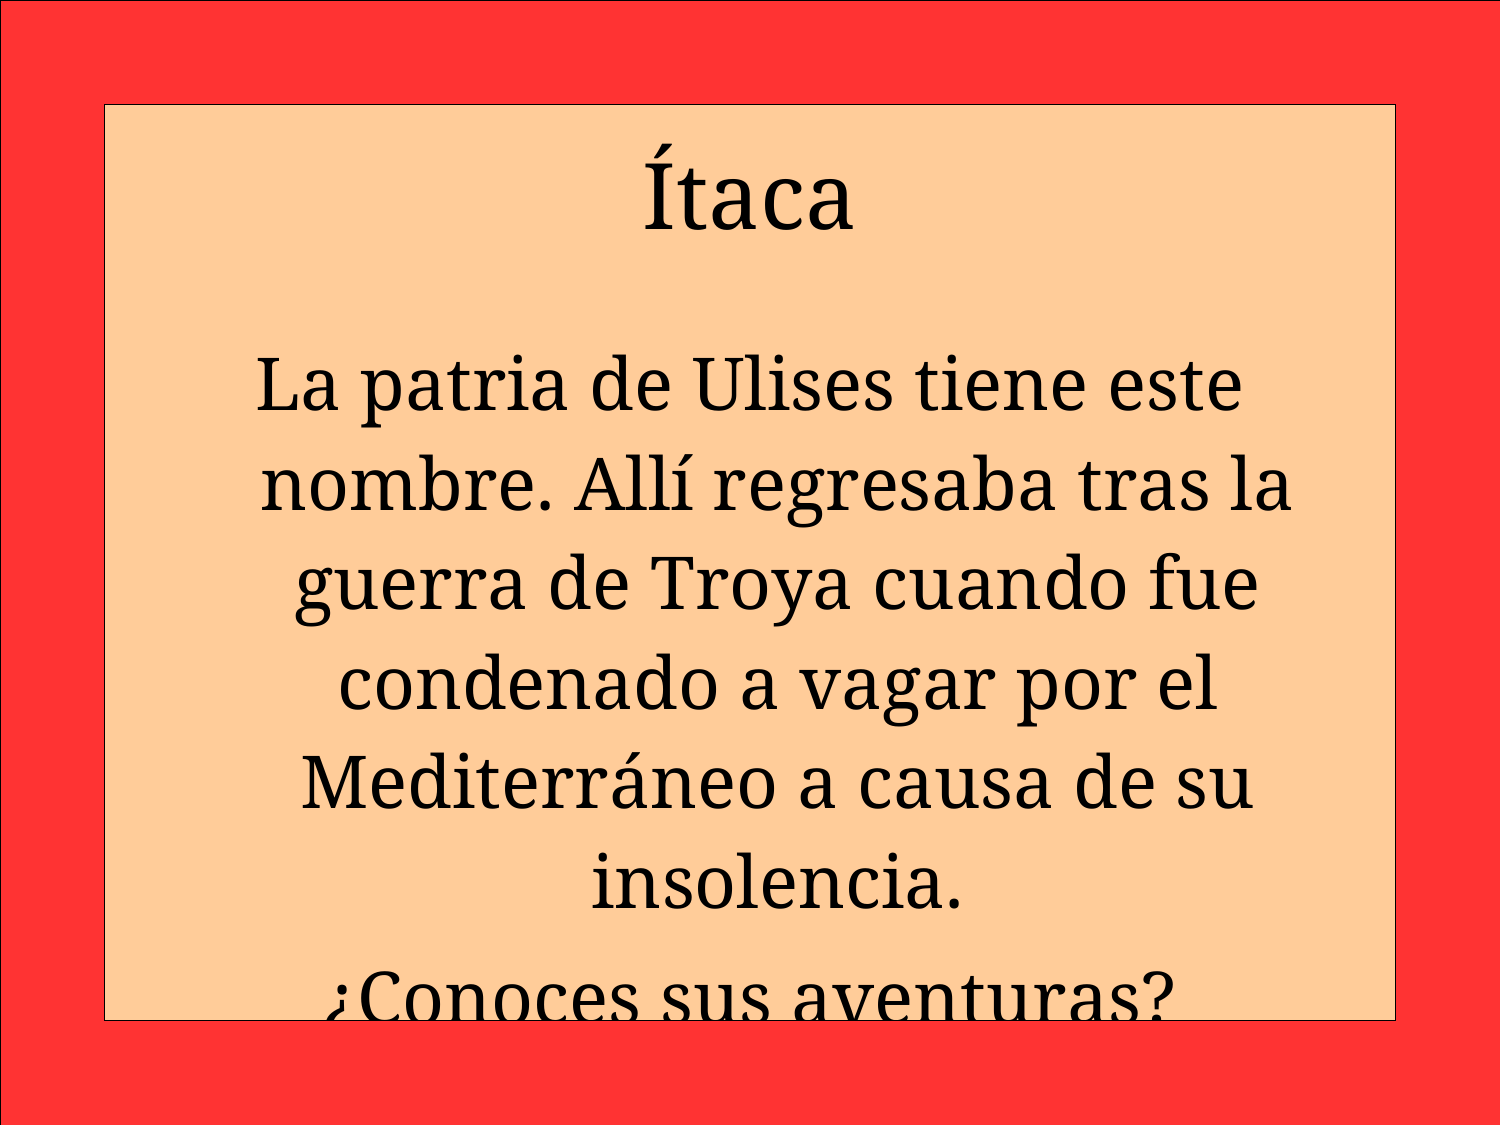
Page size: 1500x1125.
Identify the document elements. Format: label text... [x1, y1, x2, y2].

title Ítaca [112, 105, 1388, 288]
list La patria de Ulises tiene este nombre. Allí regresaba tras la guerra de Troya cuando fue condenado a vagar por el Mediterráneo a causa de su insolencia. ¿Conoces sus aventuras? [112, 324, 1388, 1001]
text_box [0, 0, 1500, 1125]
